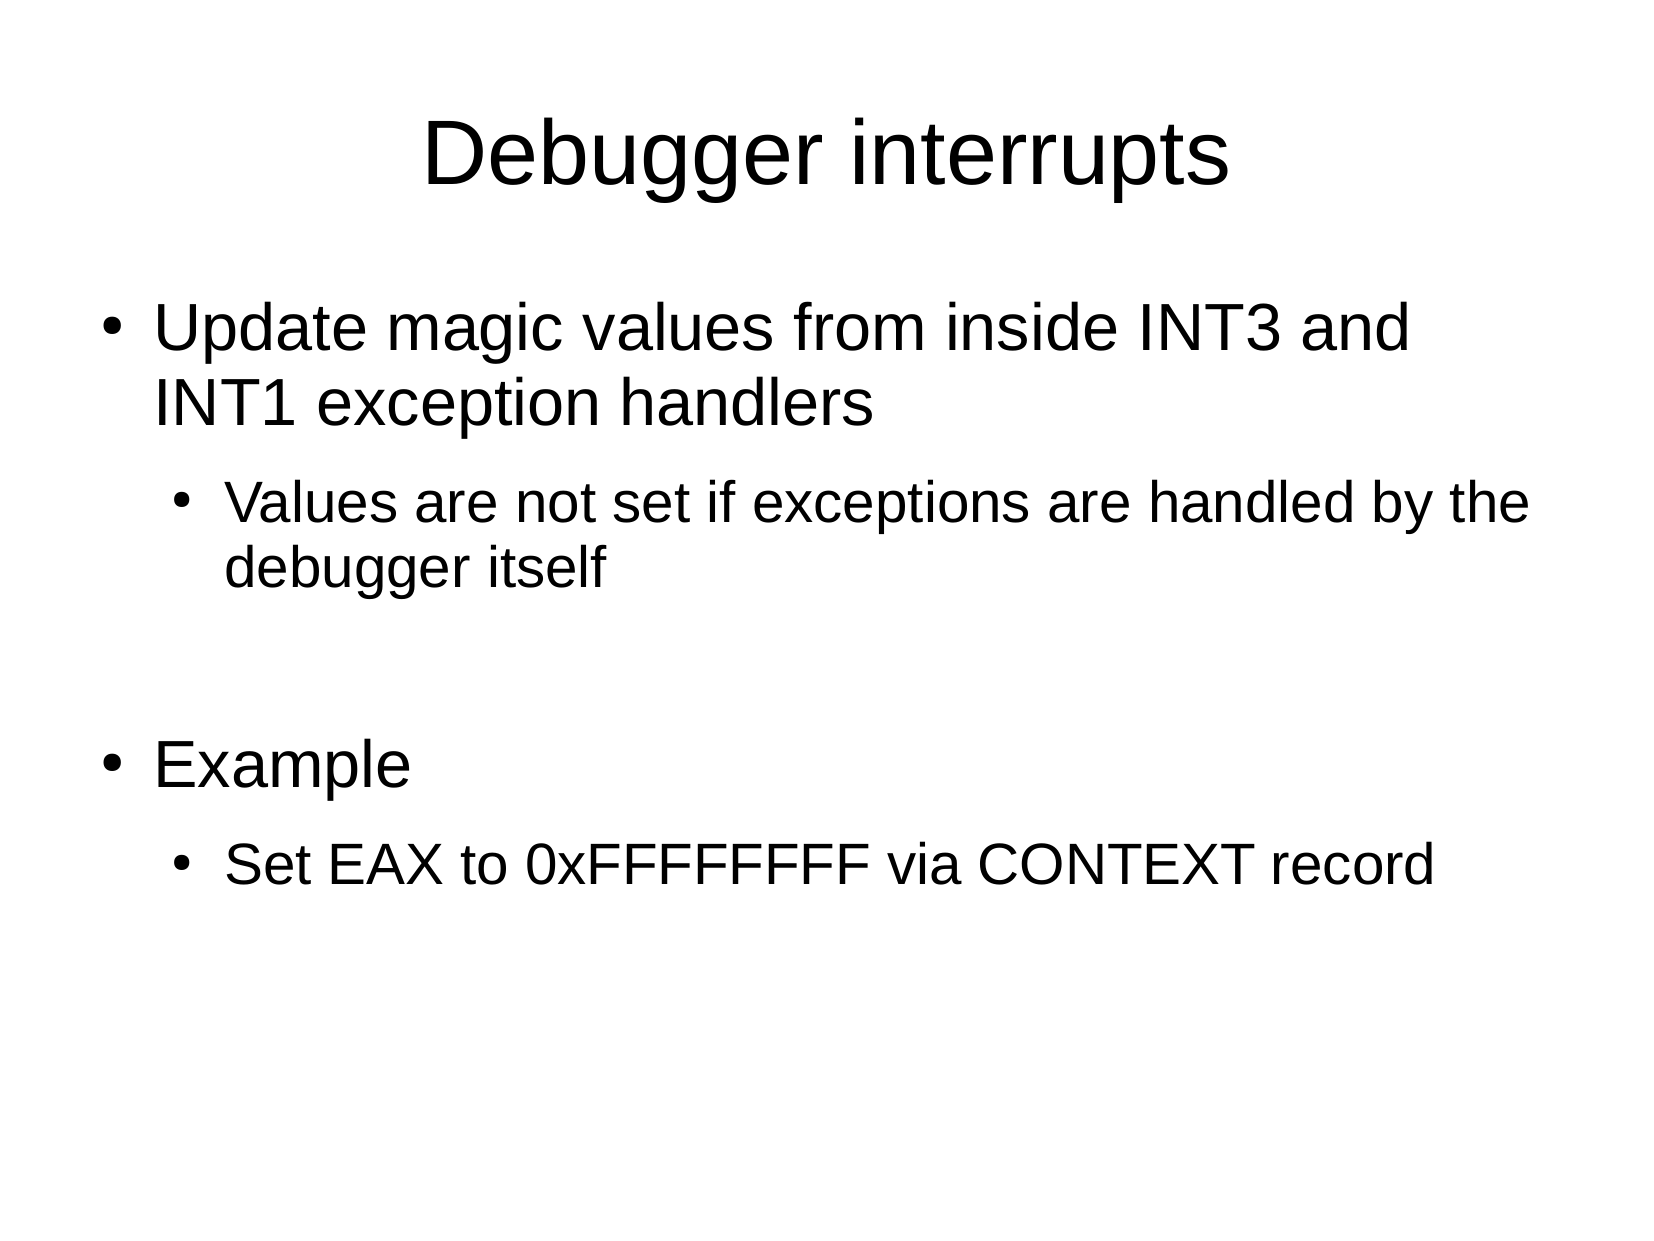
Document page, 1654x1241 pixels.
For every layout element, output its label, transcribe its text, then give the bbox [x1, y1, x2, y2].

list Update magic values from inside INT3 and INT1 exception handlers Values are not set if exceptions are handled by the debugger itself Example Set EAX to 0xFFFFFFFF via CONTEXT record [82, 290, 1571, 1109]
title Debugger interrupts [82, 49, 1571, 257]
